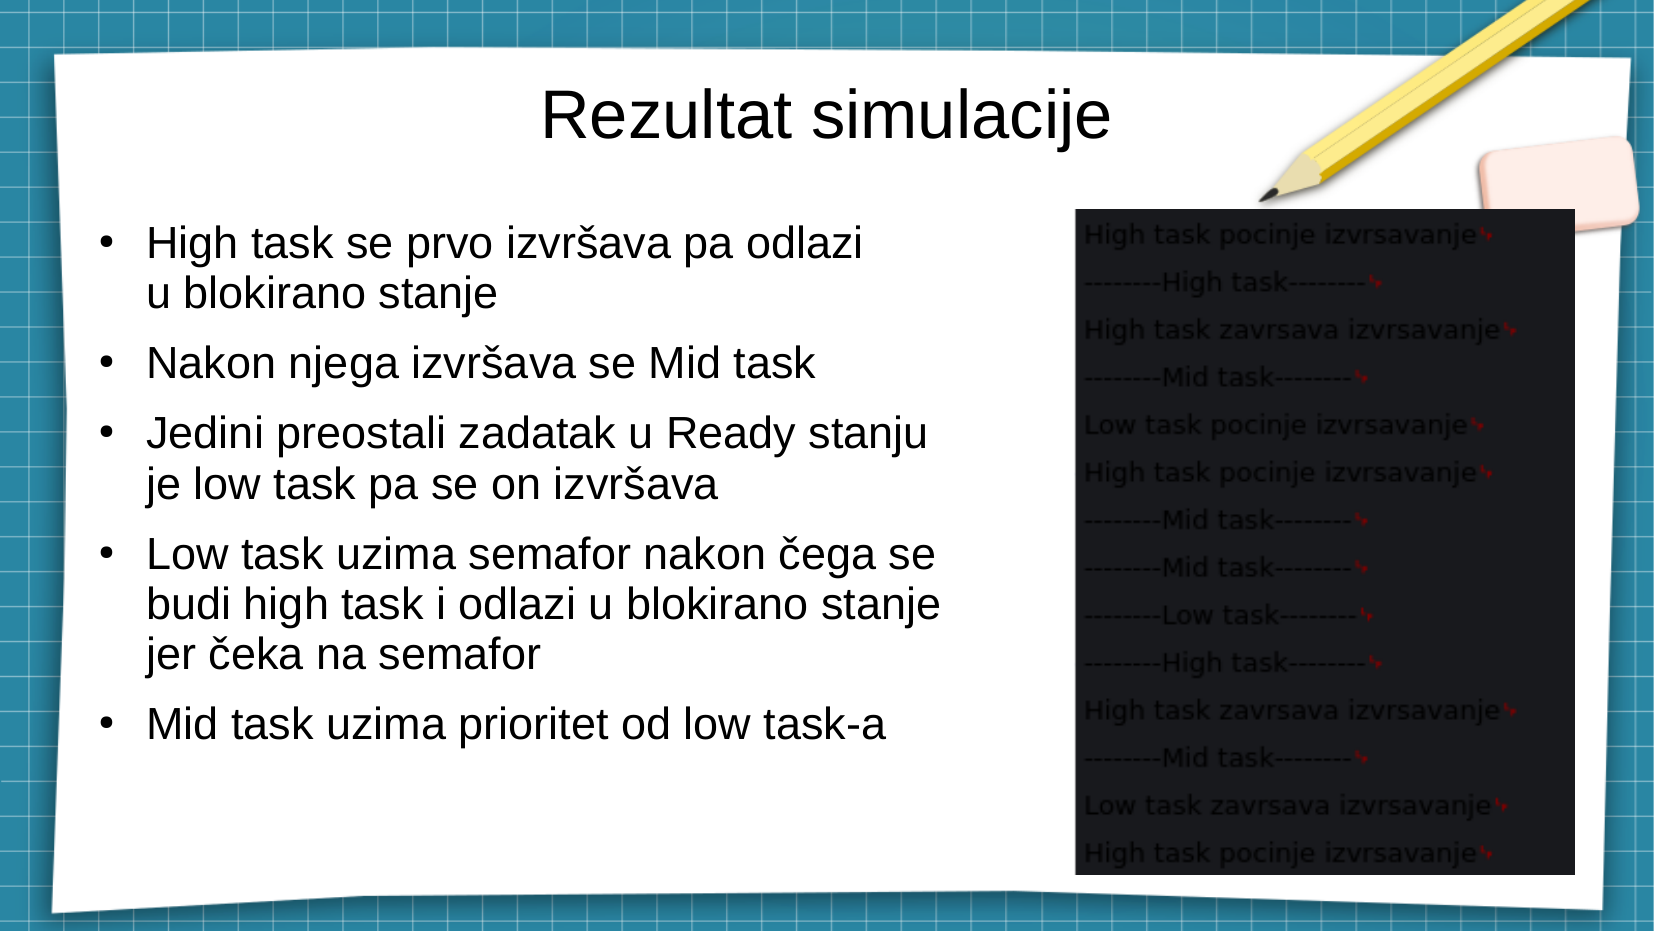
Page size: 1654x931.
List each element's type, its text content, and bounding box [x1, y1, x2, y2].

picture [0, 0, 1654, 931]
title Rezultat simulacije [82, 37, 1571, 193]
list High task se prvo izvršava pa odlazi u blokirano stanje Nakon njega izvršava se Mid task Jedini preostali zadatak u Ready stanju je low task pa se on izvršava Low task uzima semafor nakon čega se budi high task i odlazi u blokirano stanje jer čeka na semafor Mid task uzima prioritet od low task-a [82, 217, 1074, 758]
